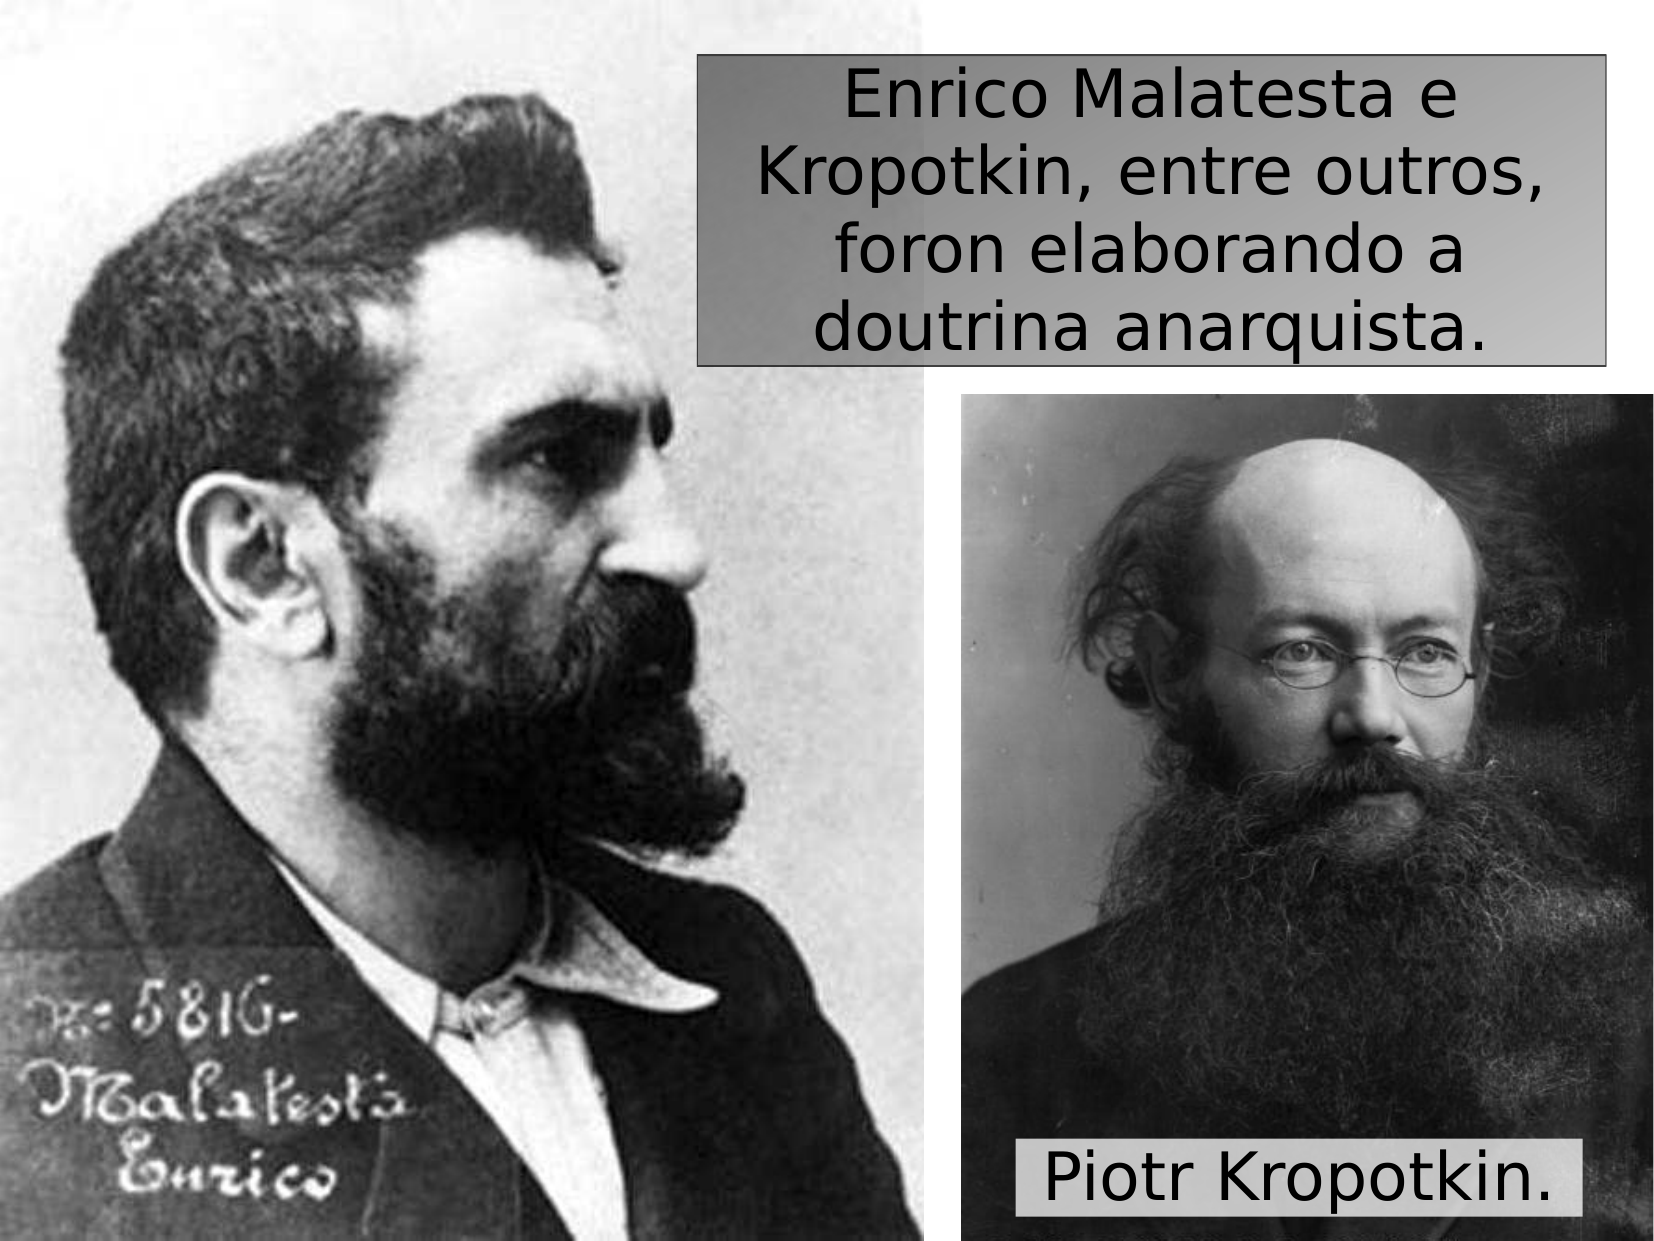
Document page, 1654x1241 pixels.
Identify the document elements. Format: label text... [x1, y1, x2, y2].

picture [961, 394, 1654, 1241]
picture [0, 0, 924, 1241]
text_box Enrico Malatesta e Kropotkin, entre outros, foron elaborando a doutrina anarquista. [696, 54, 1607, 367]
subtitle Piotr Kropotkin. [1015, 1138, 1583, 1217]
